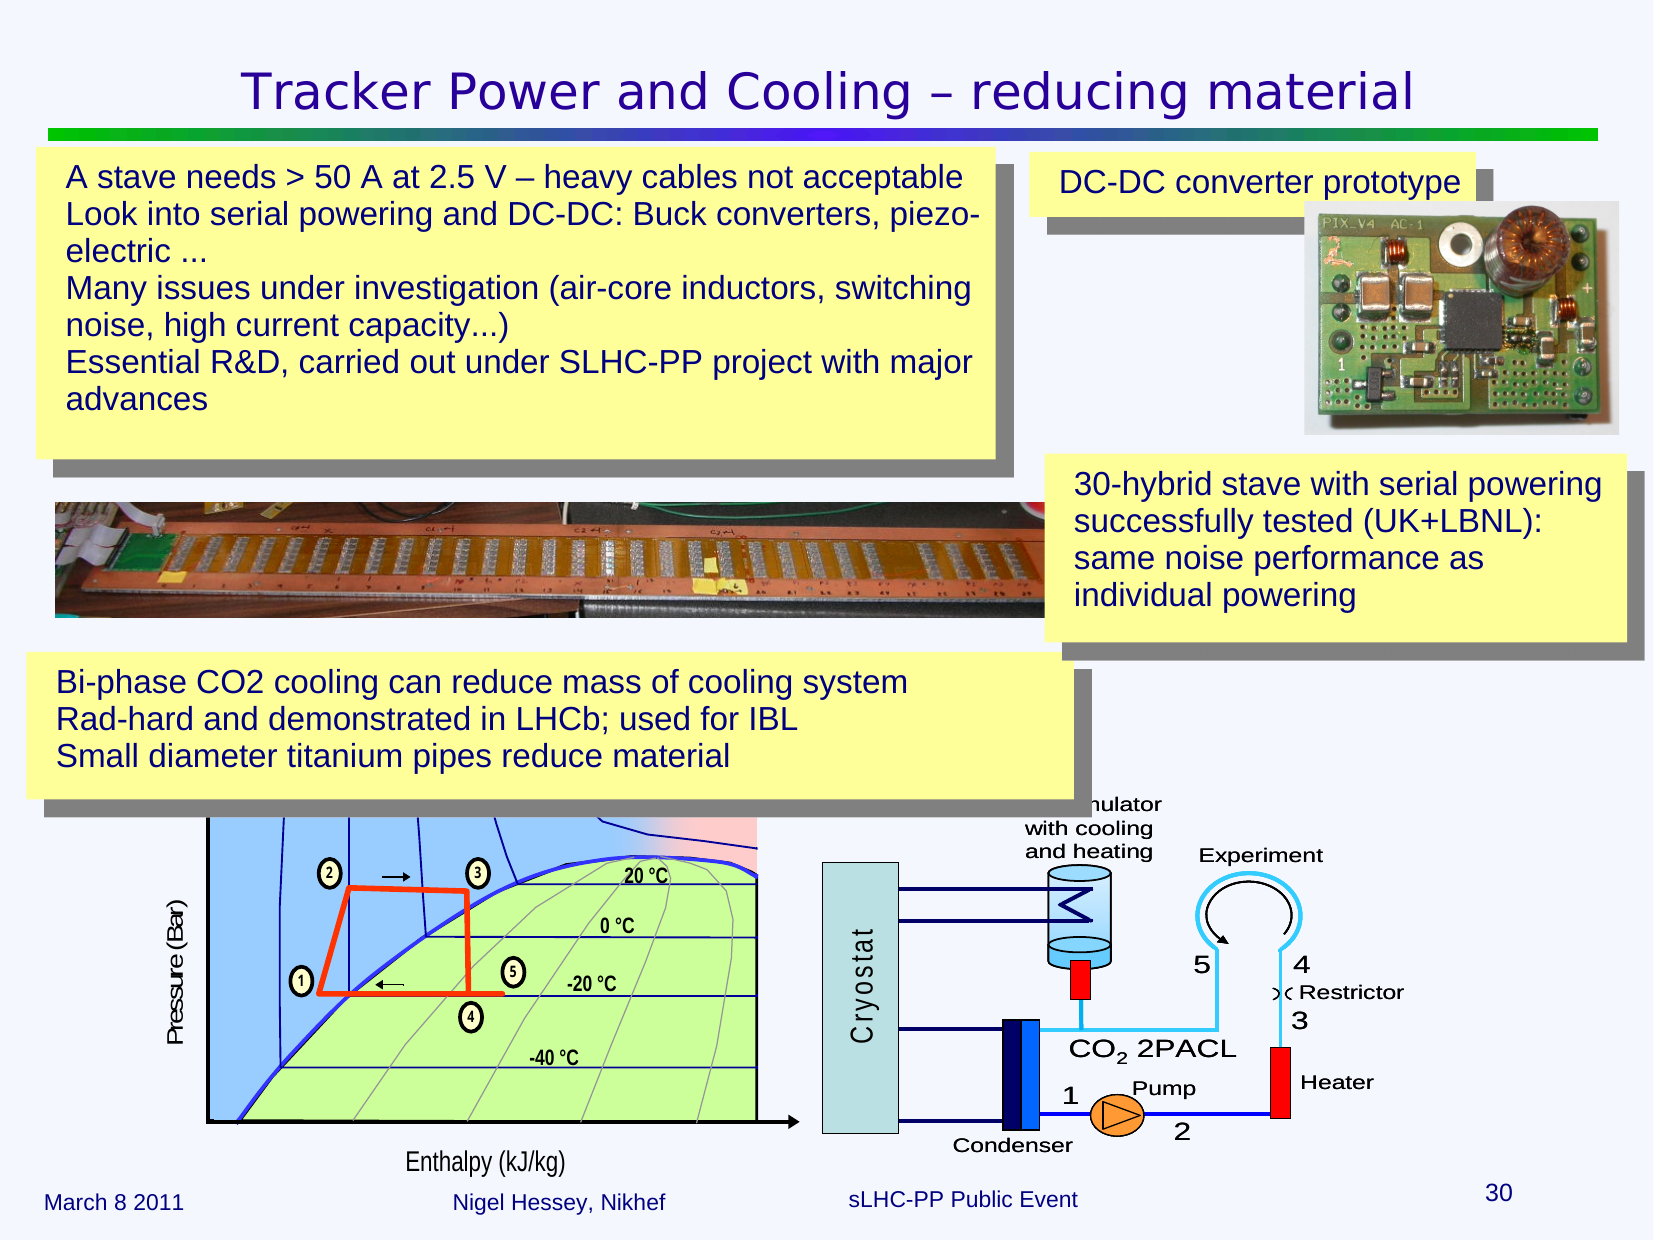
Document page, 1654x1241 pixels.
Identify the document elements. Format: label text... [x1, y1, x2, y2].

picture [156, 818, 803, 1185]
picture [821, 787, 1419, 1164]
text_box DC-DC converter prototype [1029, 151, 1476, 217]
title Tracker Power and Cooling – reducing material [95, 37, 1563, 146]
text_box A stave needs > 50 A at 2.5 V – heavy cables not acceptable Look into serial powering and DC-DC: Buck converters, piezo-electric ... Many issues under investigation (air-core inductors, switching noise, high current capacity...) Essential R&D, carried out under SLHC-PP project with major advances [36, 146, 996, 460]
text_box 30-hybrid stave with serial powering successfully tested (UK+LBNL): same noise performance as individual powering [1044, 453, 1628, 643]
picture [1304, 201, 1620, 435]
picture [48, 128, 95, 141]
text_box Bi-phase CO2 cooling can reduce mass of cooling system Rad-hard and demonstrated in LHCb; used for IBL Small diameter titanium pipes reduce material [26, 651, 1074, 800]
picture [1563, 128, 1598, 141]
picture [44, 502, 1044, 618]
